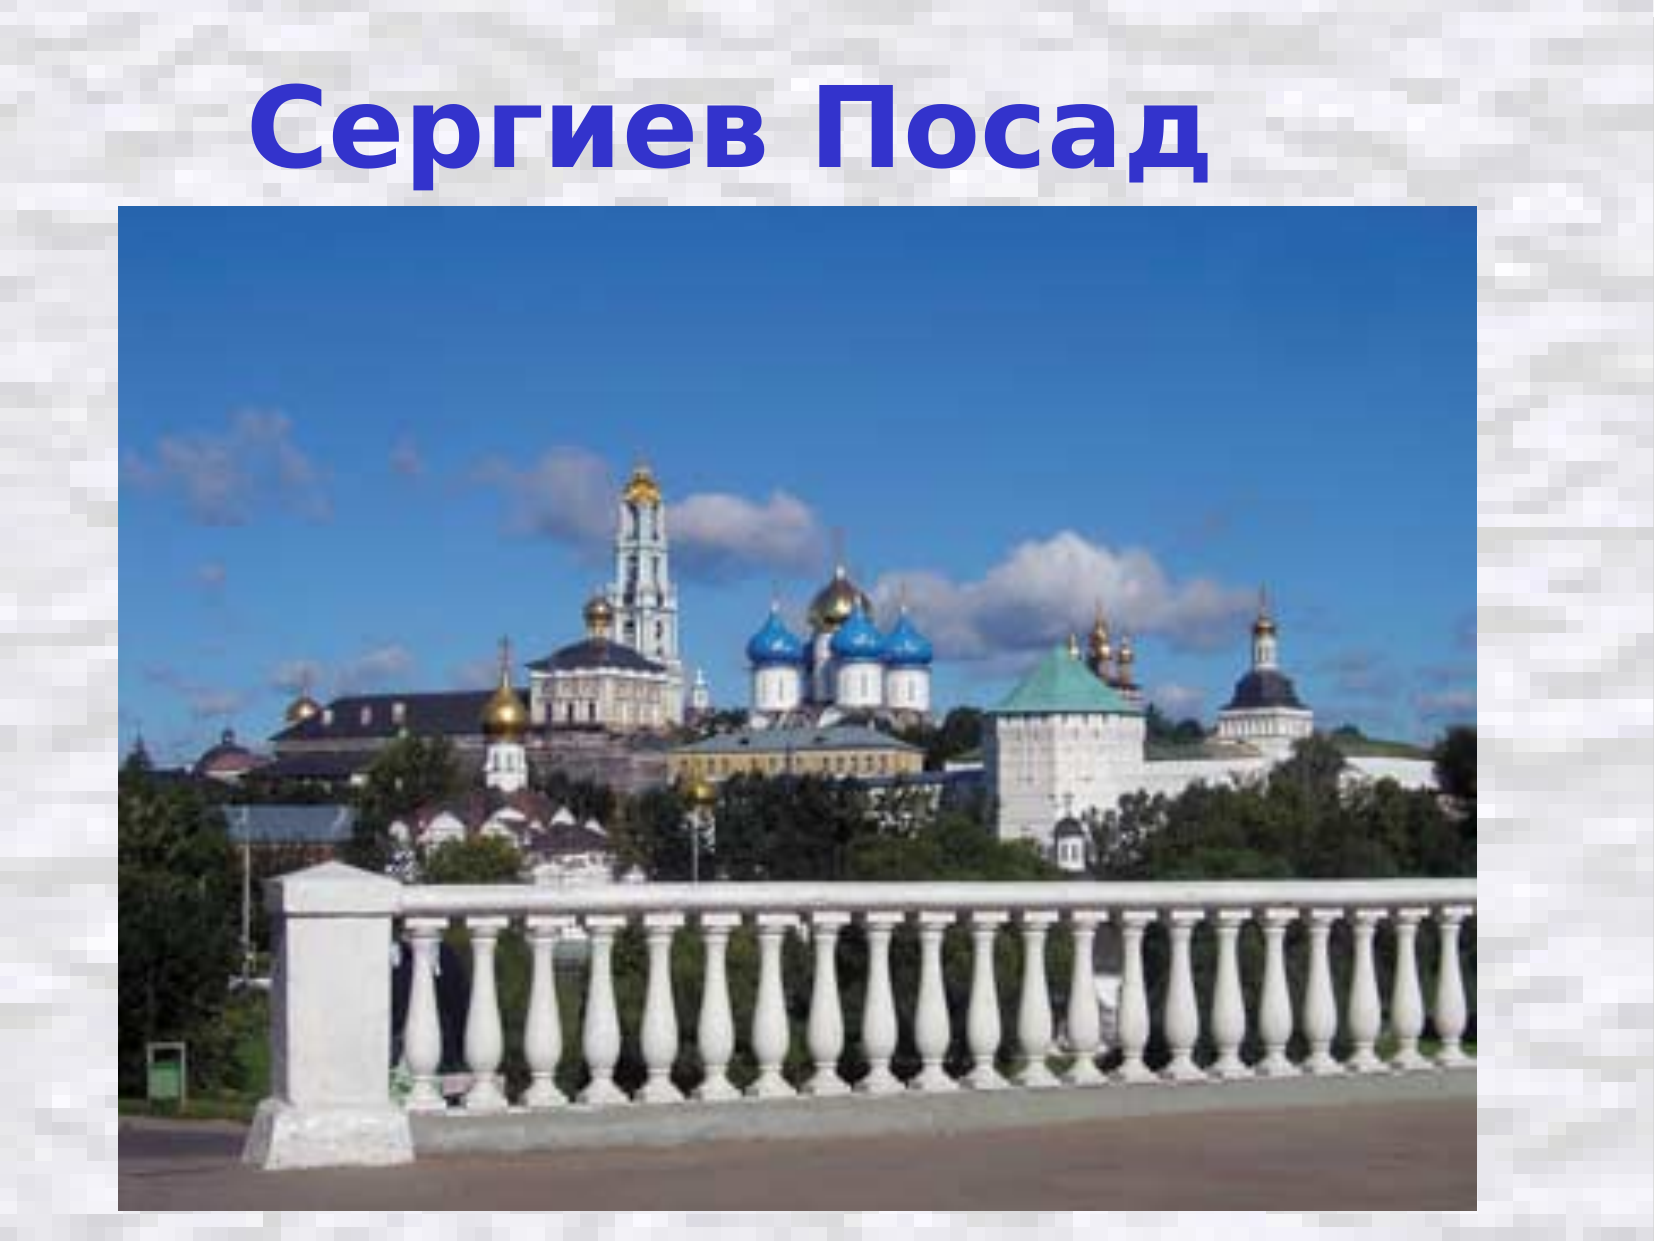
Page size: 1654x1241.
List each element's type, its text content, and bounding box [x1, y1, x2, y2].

title Сергиев Посад [112, 55, 1388, 333]
picture [0, 0, 1654, 1241]
